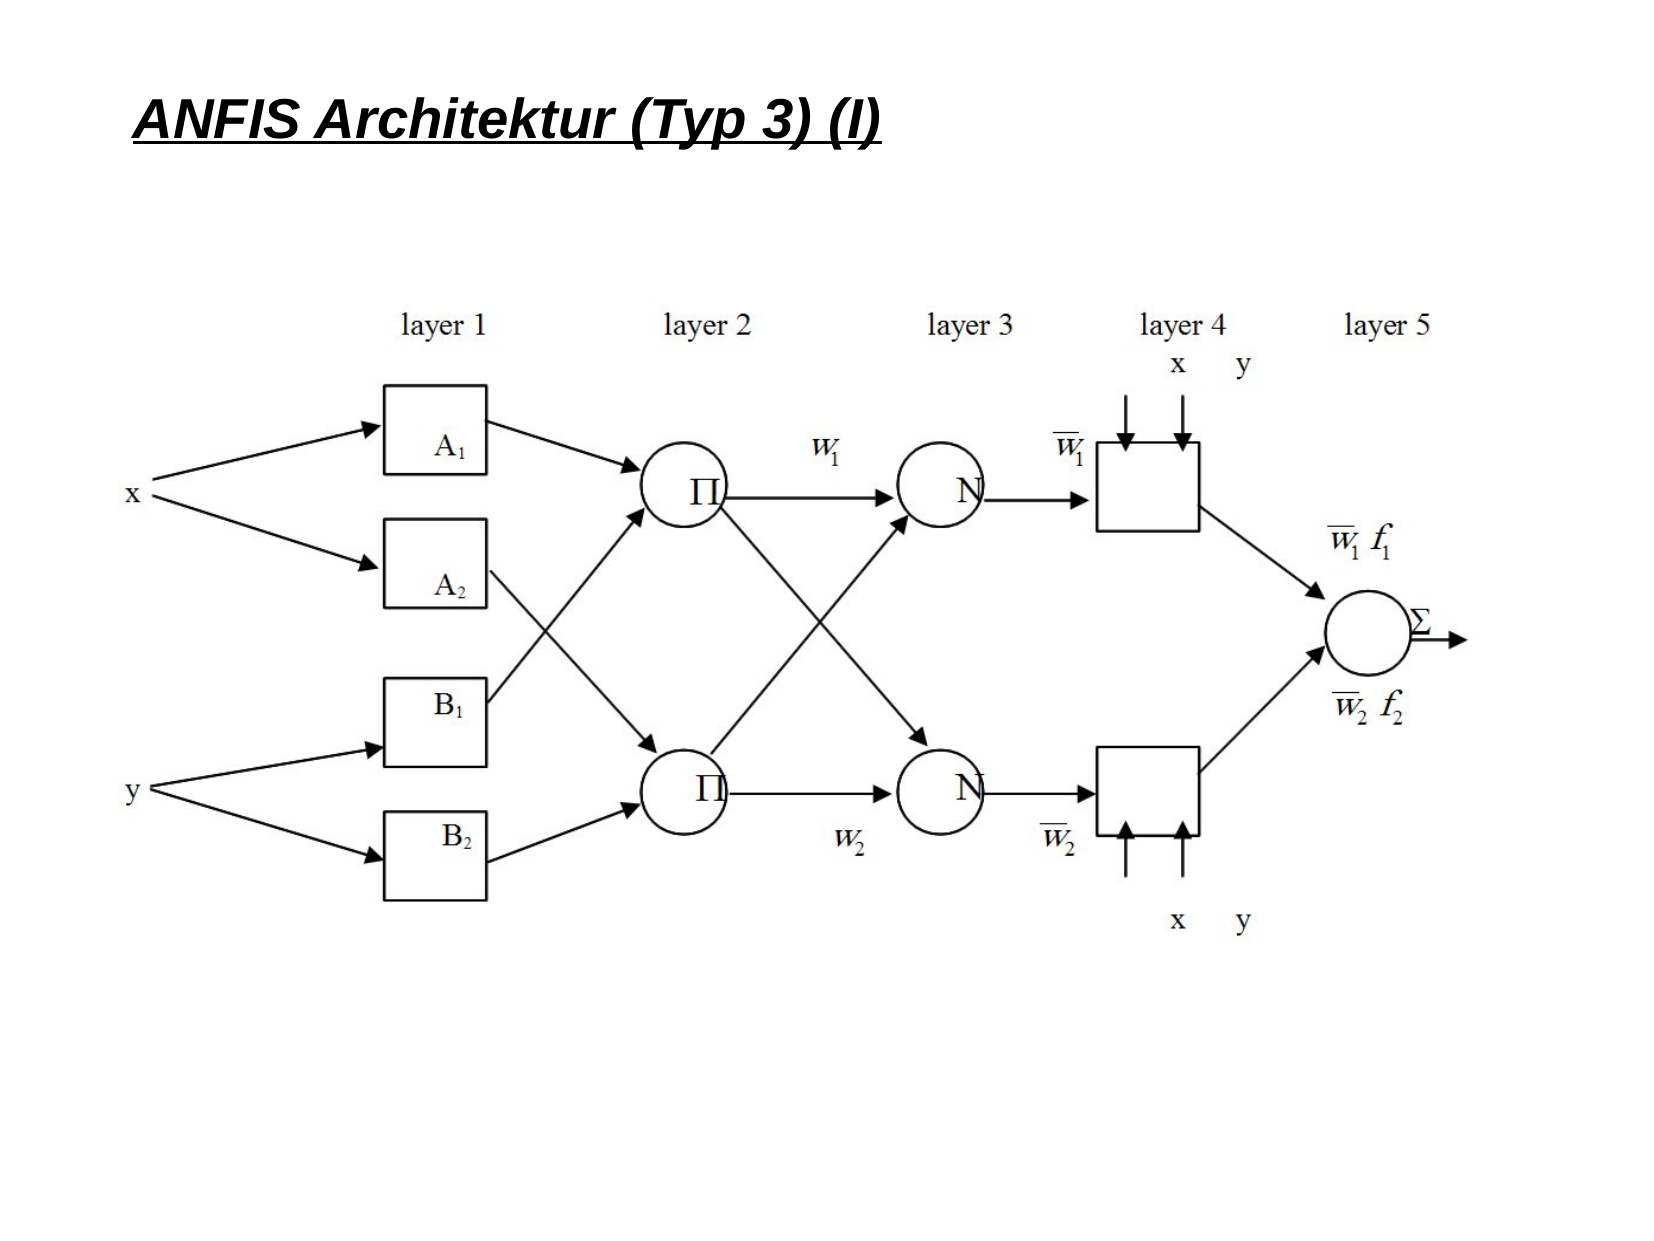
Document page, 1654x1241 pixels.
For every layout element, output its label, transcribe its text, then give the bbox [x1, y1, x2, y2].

picture [118, 295, 1477, 945]
text_box ANFIS Architektur (Typ 3) (I) [118, 79, 1565, 827]
